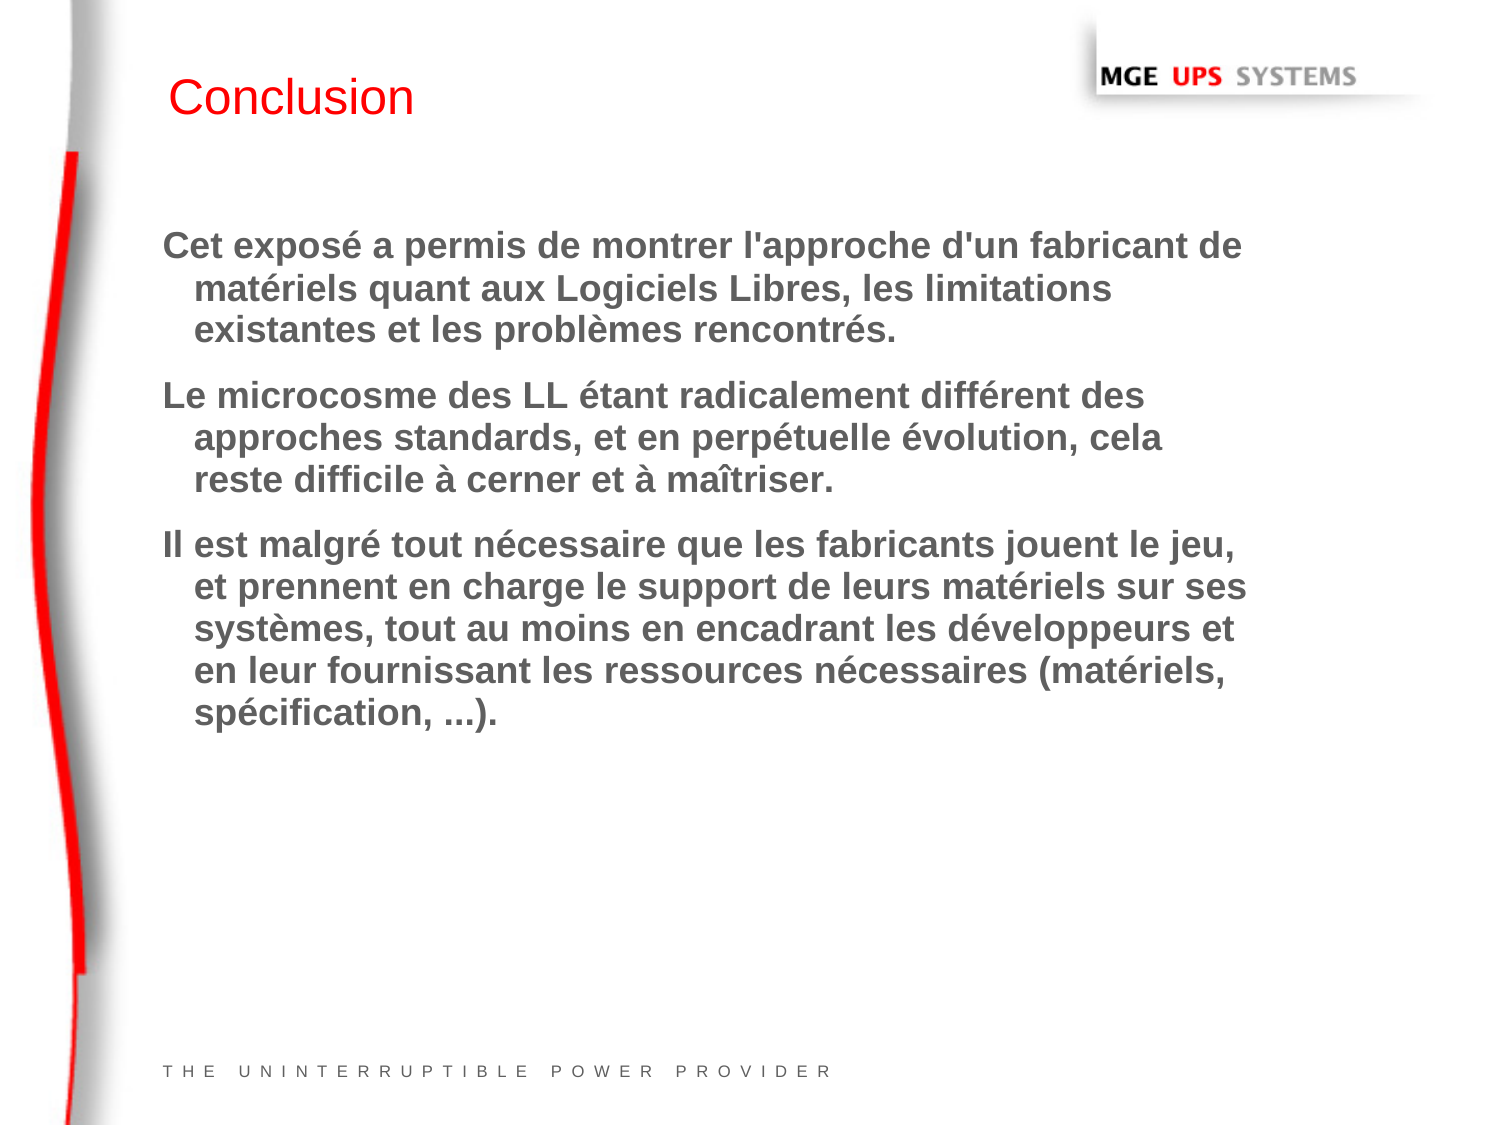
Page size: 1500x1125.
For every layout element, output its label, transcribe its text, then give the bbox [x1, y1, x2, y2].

title Conclusion [168, 37, 1019, 158]
list Cet exposé a permis de montrer l'approche d'un fabricant de matériels quant aux Logiciels Libres, les limitations existantes et les problèmes rencontrés. Le microcosme des LL étant radicalement différent des approches standards, et en perpétuelle évolution, cela reste difficile à cerner et à maîtriser. Il est malgré tout nécessaire que les fabricants jouent le jeu, et prennent en charge le support de leurs matériels sur ses systèmes, tout au moins en encadrant les développeurs et en leur fournissant les ressources nécessaires (matériels, spécification, ...). [162, 224, 1263, 976]
